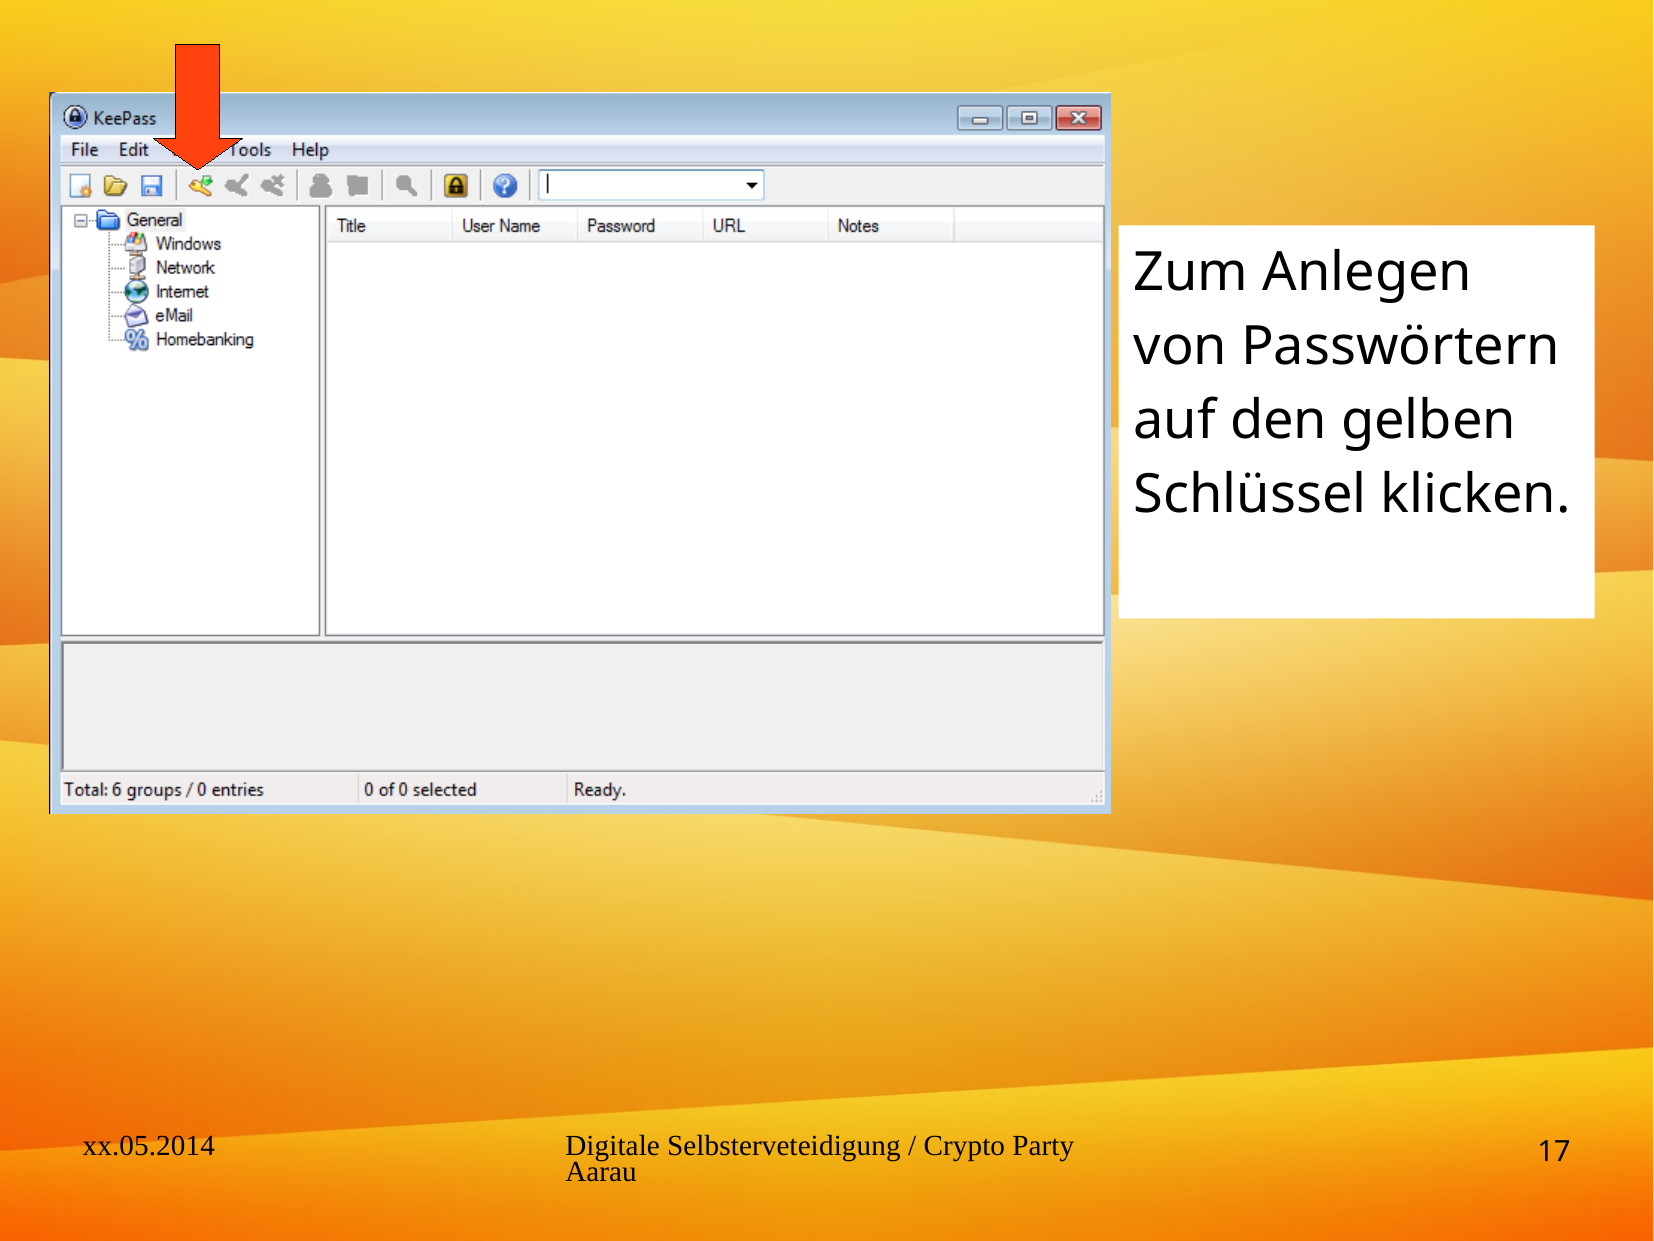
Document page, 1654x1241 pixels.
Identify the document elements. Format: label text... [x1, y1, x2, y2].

picture [0, 0, 1654, 1241]
text_box Zum Anlegen von Passwörtern auf den gelben Schlüssel klicken. [1118, 225, 1595, 619]
text_box [153, 44, 243, 170]
